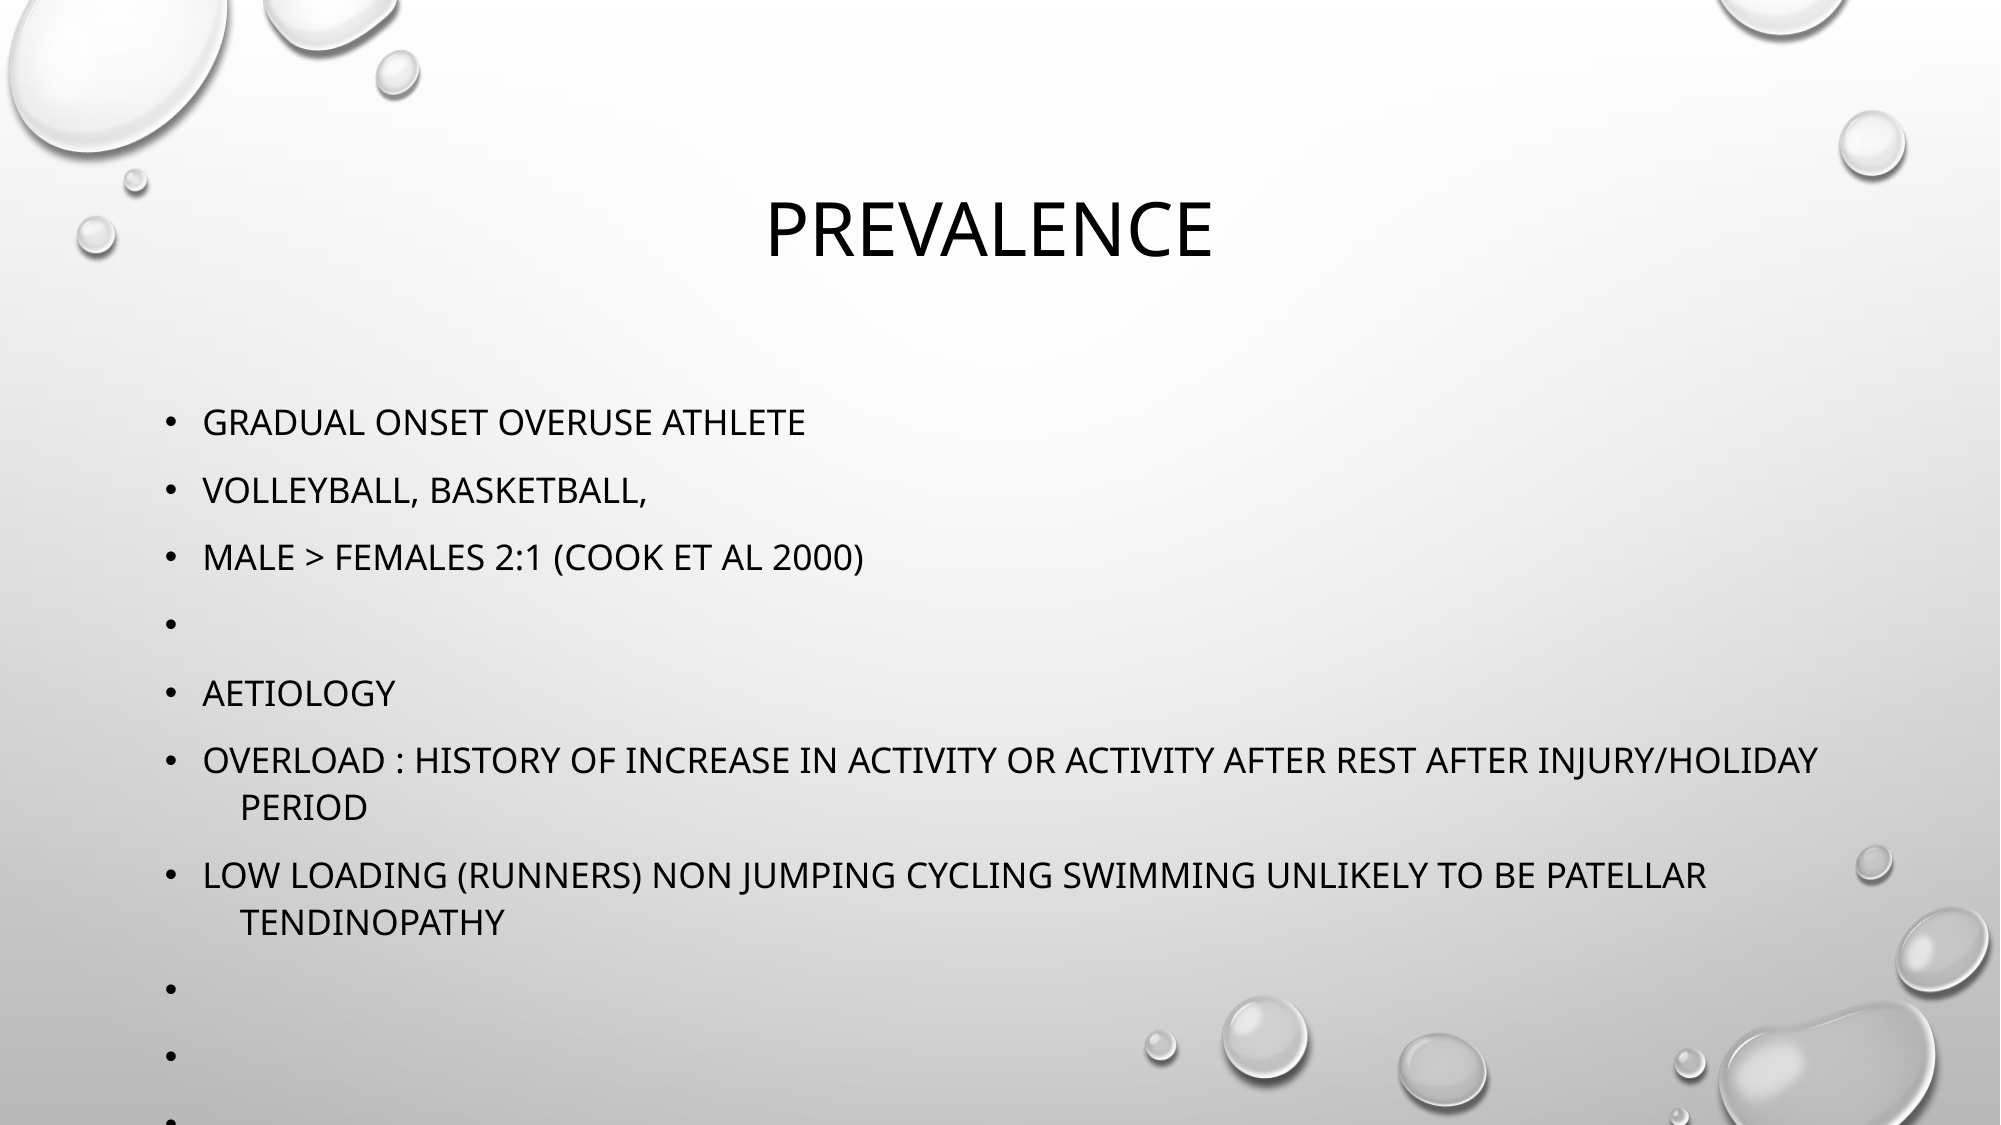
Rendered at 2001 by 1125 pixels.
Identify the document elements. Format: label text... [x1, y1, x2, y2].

list Gradual onset overuse athlete Volleyball, basketball, Male > females 2:1 (Cook et al 2000) Aetiology Overload : History of increase in activity or activity after rest after injury/holiday period Low loading (runners) non jumping cycling swimming unlikely to be patellar tendinopathy [149, 388, 1850, 950]
title Prevalence [149, 101, 1851, 364]
